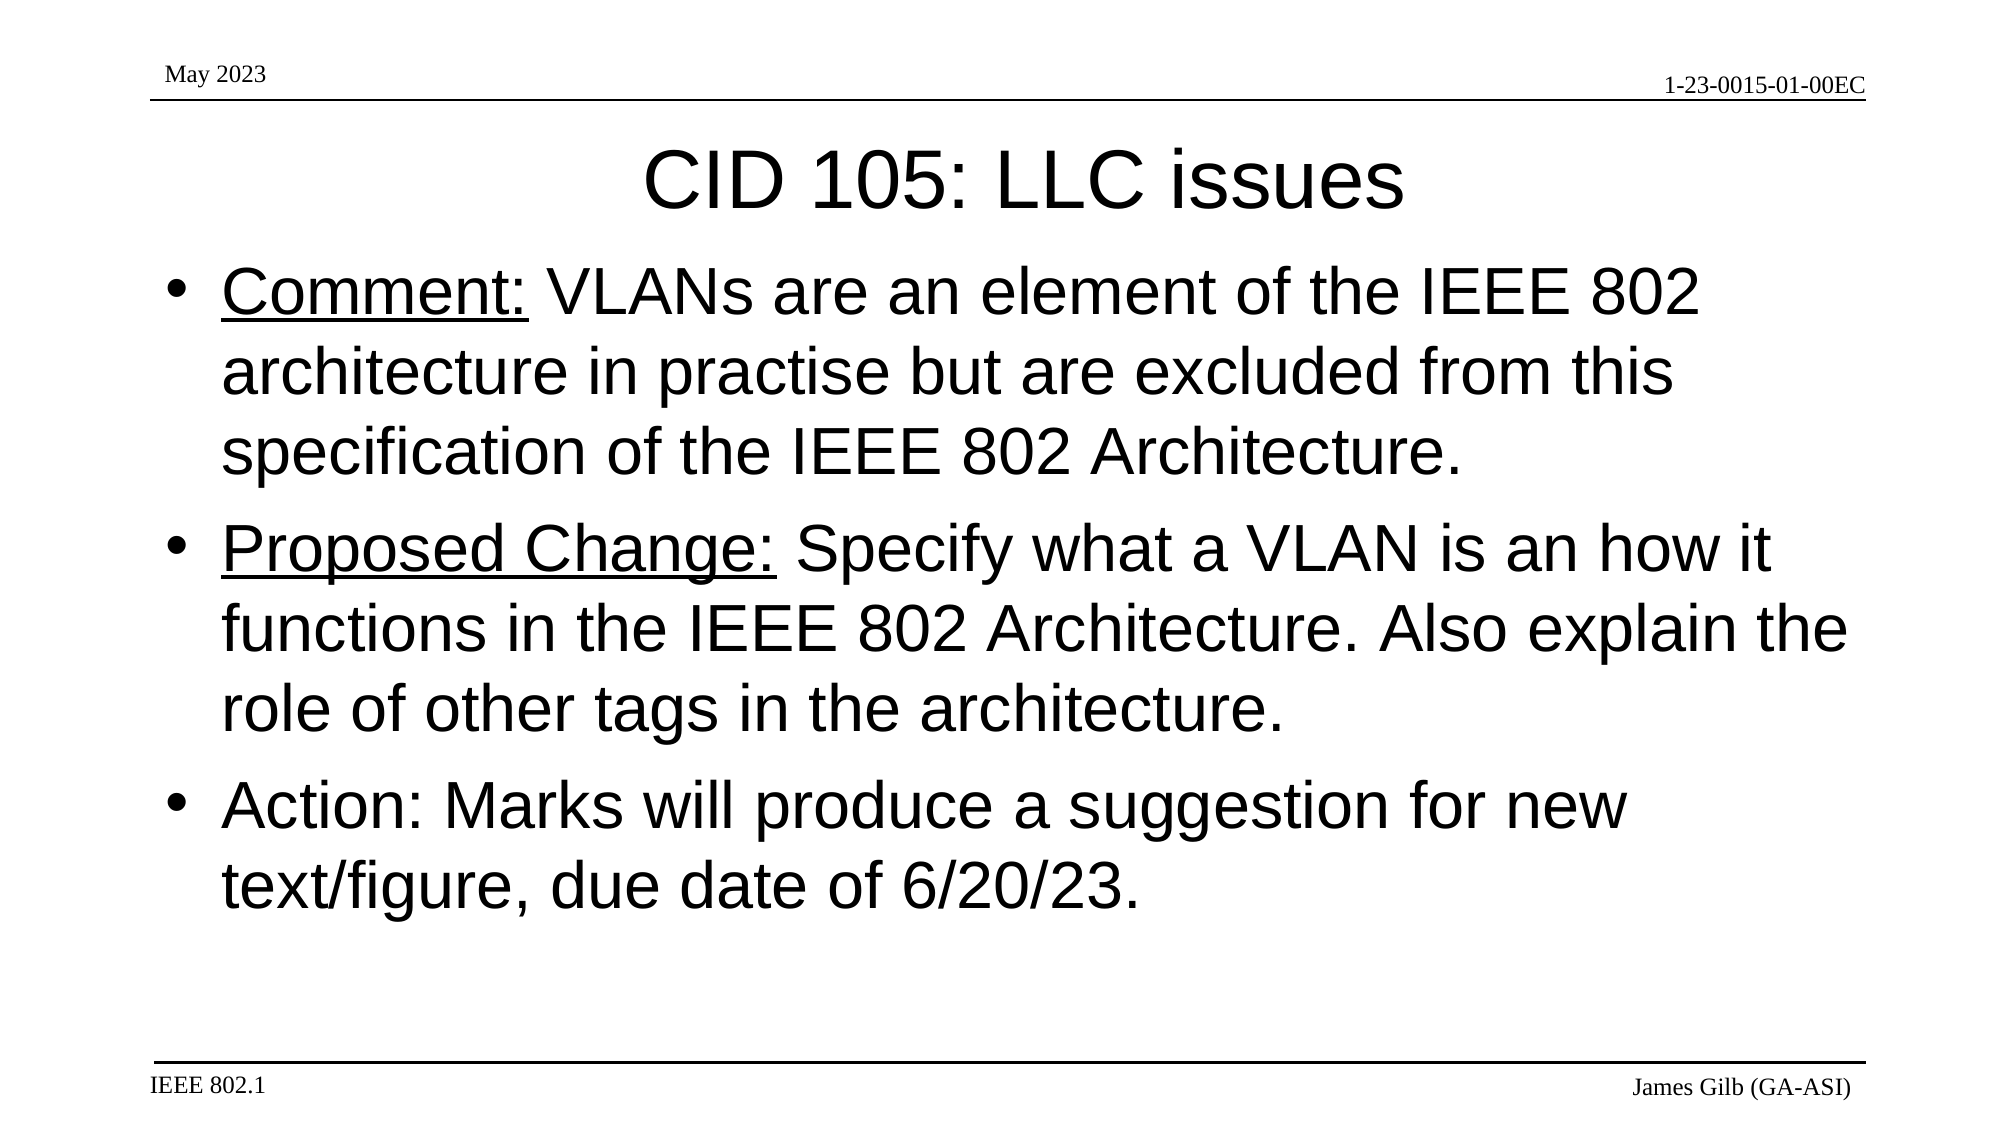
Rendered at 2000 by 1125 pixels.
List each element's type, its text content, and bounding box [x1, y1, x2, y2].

title CID 105: LLC issues [149, 112, 1900, 238]
list Comment: VLANs are an element of the IEEE 802 architecture in practise but are excluded from this specification of the IEEE 802 Architecture. Proposed Change: Specify what a VLAN is an how it functions in the IEEE 802 Architecture. Also explain the role of other tags in the architecture. Action: Marks will produce a suggestion for new text/figure, due date of 6/20/23. [149, 239, 1900, 1051]
